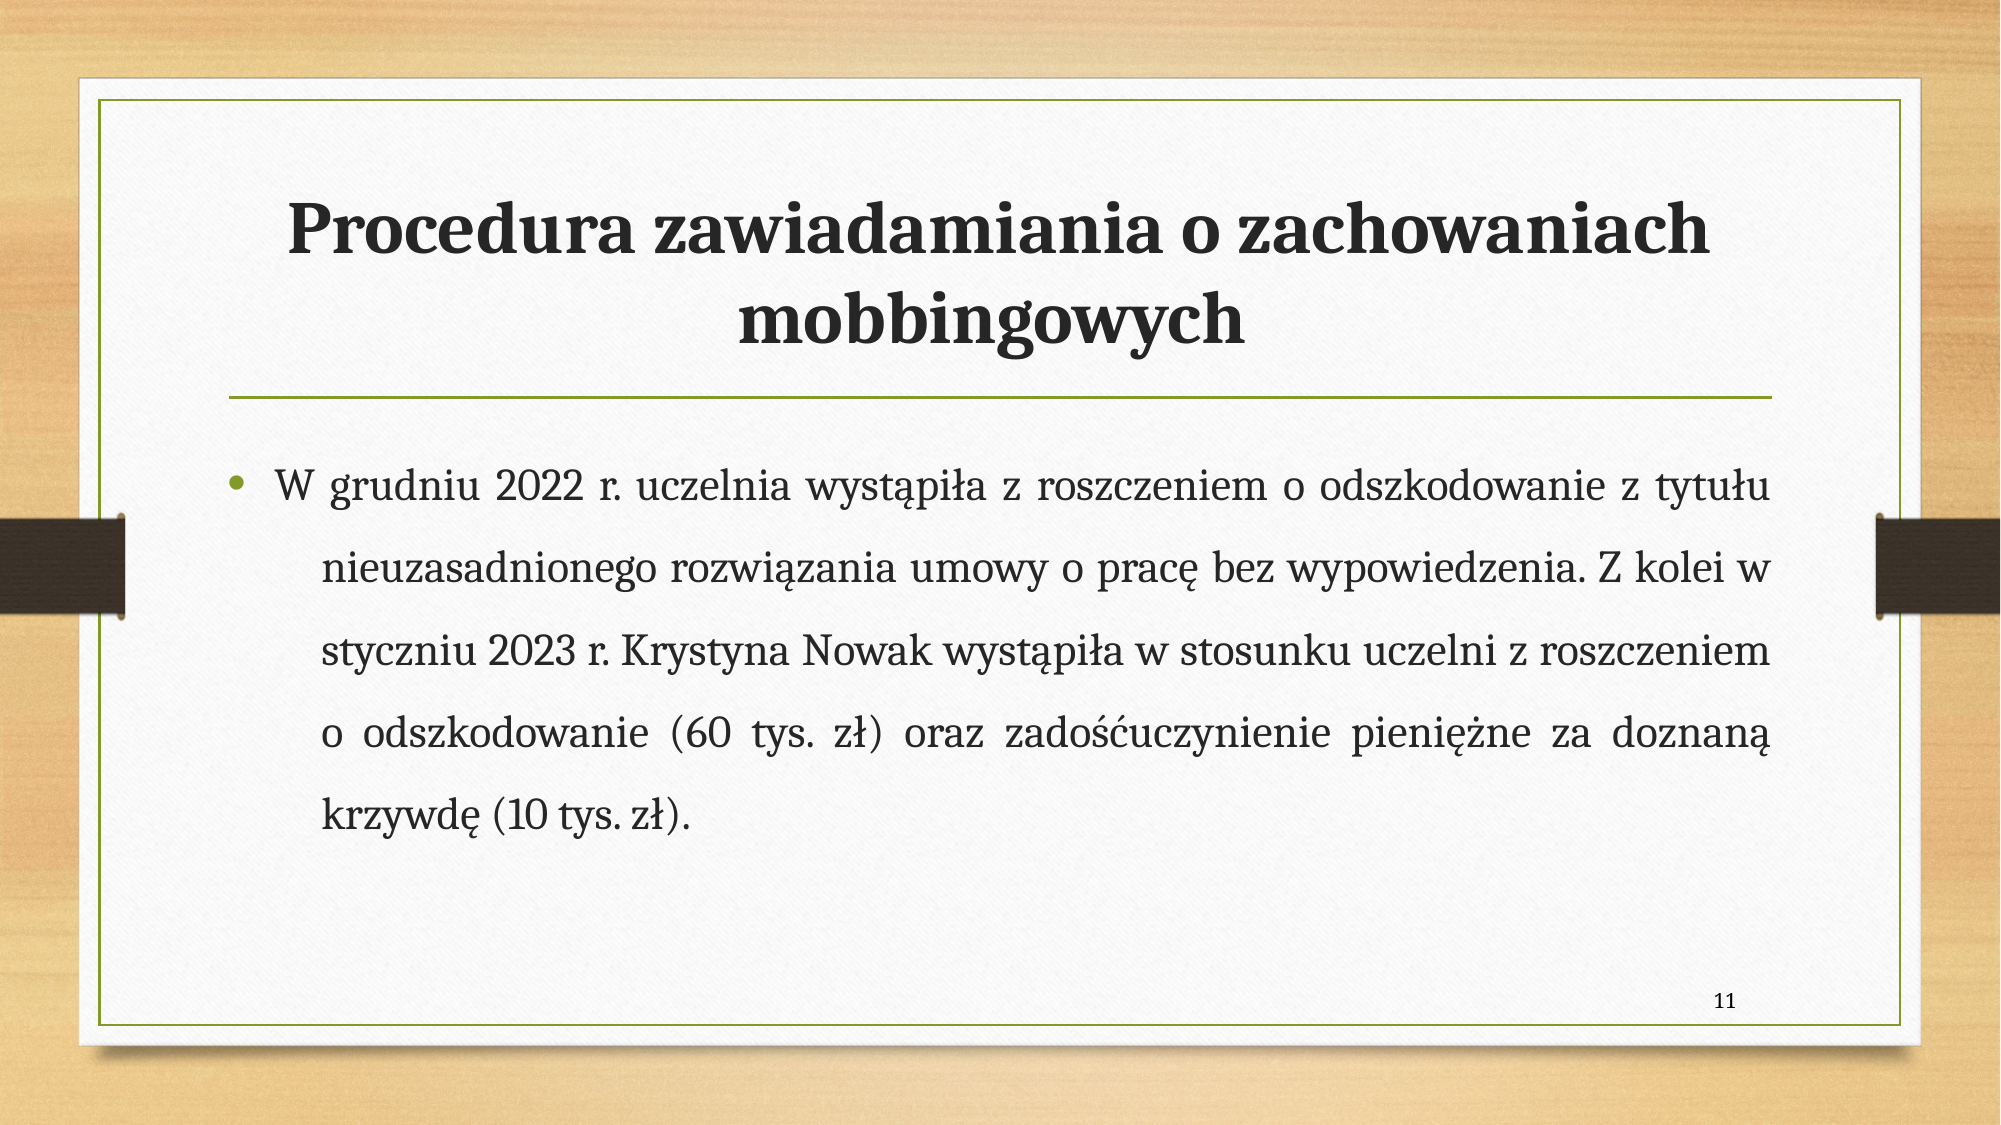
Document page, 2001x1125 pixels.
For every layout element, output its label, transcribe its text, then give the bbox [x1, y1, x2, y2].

text_box [1698, 979, 1788, 1026]
list W grudniu 2022 r. uczelnia wystąpiła z roszczeniem o odszkodowanie z tytułu nieuzasadnionego rozwiązania umowy o pracę bez wypowiedzenia. Z kolei w styczniu 2023 r. Krystyna Nowak wystąpiła w stosunku uczelni z roszczeniem o odszkodowanie (60 tys. zł) oraz zadośćuczynienie pieniężne za doznaną krzywdę (10 tys. zł). [212, 419, 1788, 964]
title Procedura zawiadamiania o zachowaniach mobbingowych [212, 161, 1788, 376]
